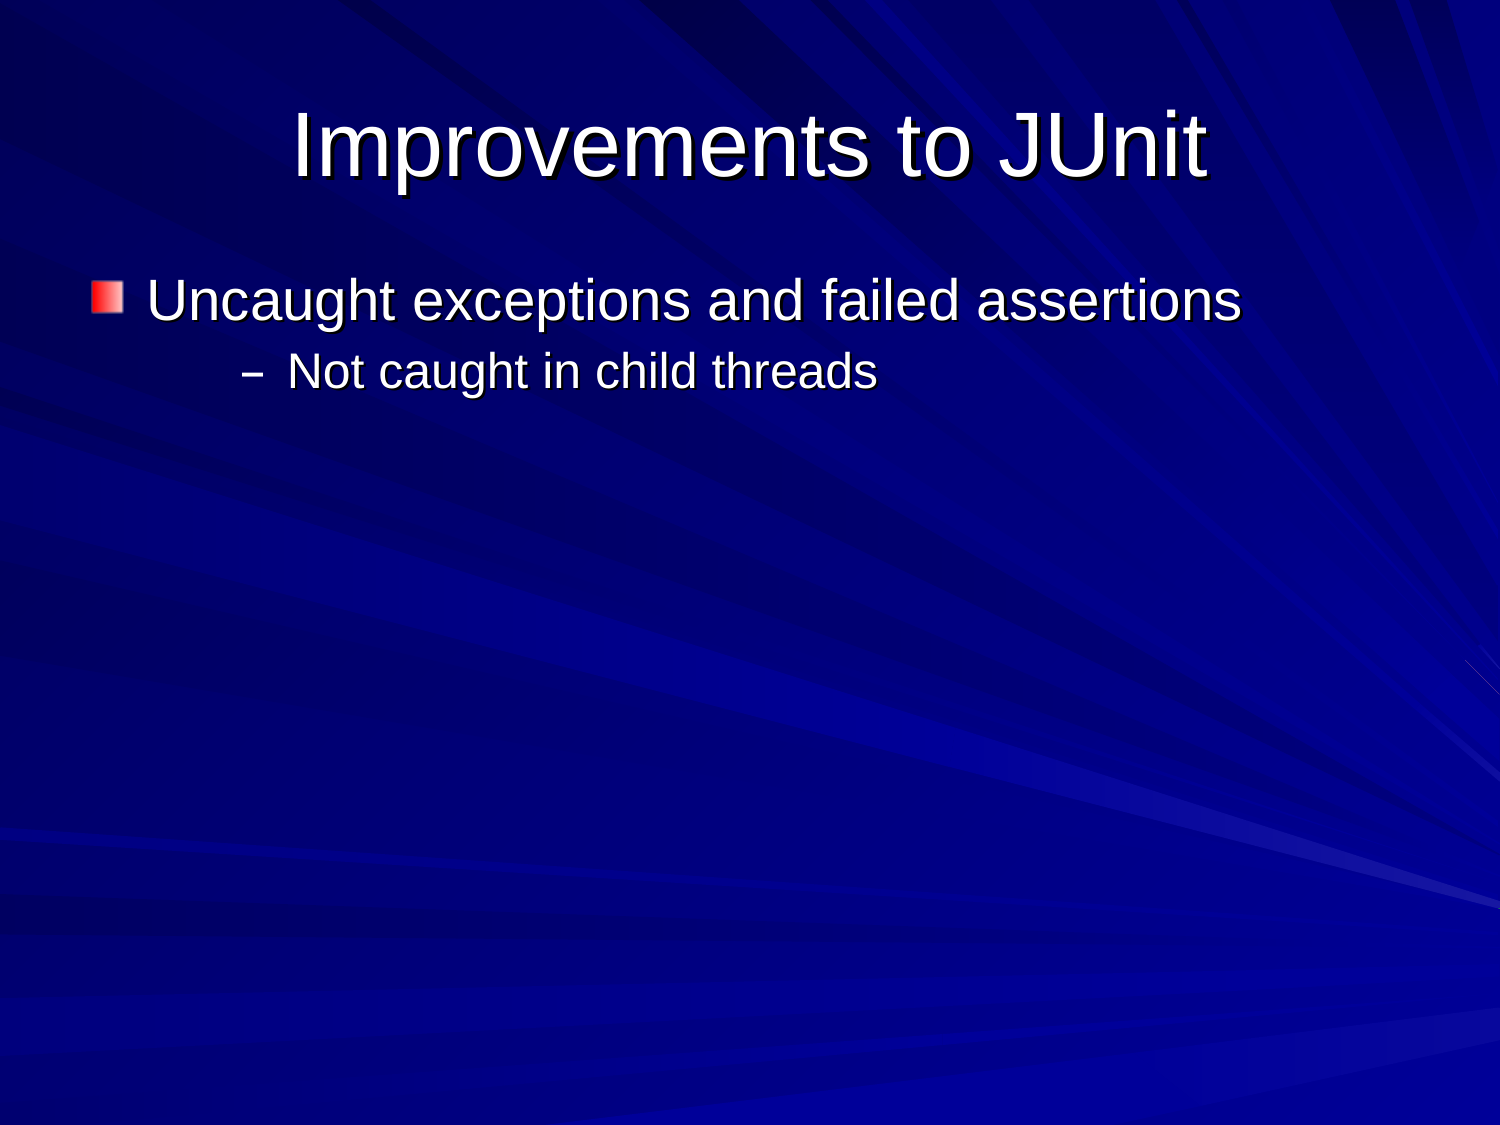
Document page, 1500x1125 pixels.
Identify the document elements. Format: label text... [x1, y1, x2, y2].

text_box Uncaught exceptions and failed assertions Not caught in child threads [75, 262, 1425, 1006]
title Improvements to JUnit [75, 45, 1426, 234]
